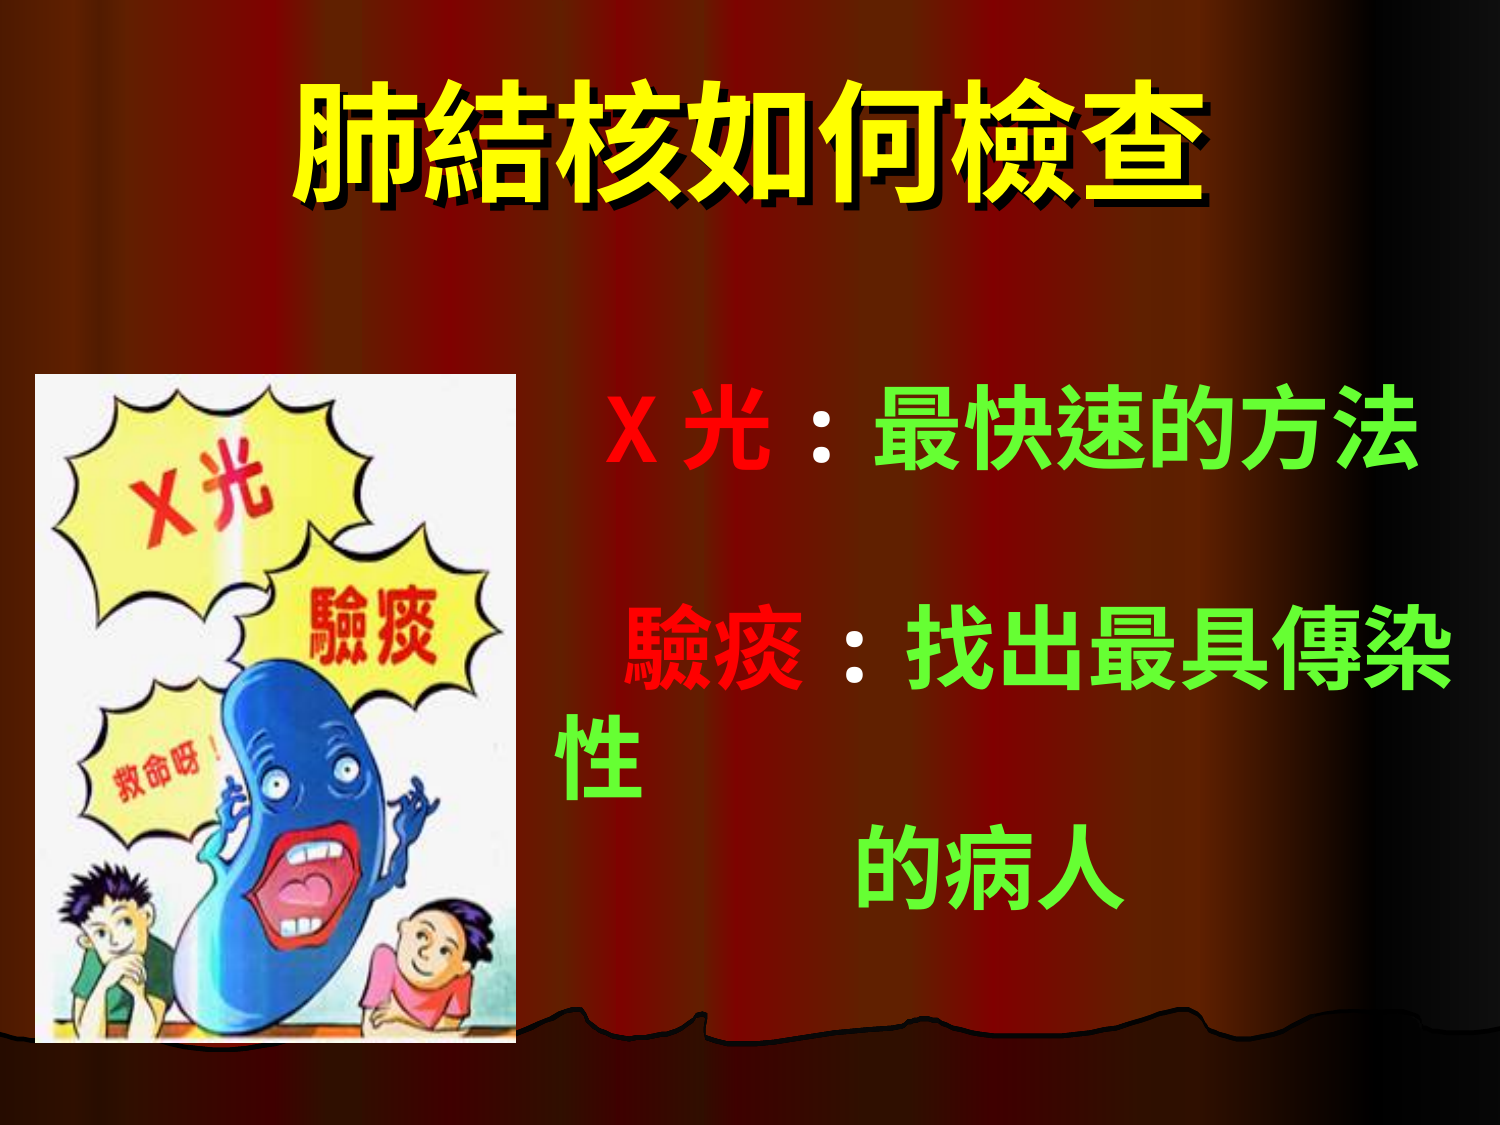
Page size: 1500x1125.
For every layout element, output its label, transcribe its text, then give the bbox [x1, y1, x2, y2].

title 肺結核如何檢查 [75, 45, 1426, 233]
picture [35, 375, 516, 1043]
text_box X光:最快速的方法 驗痰:找出最具傳染性 的病人 [539, 363, 1500, 1038]
